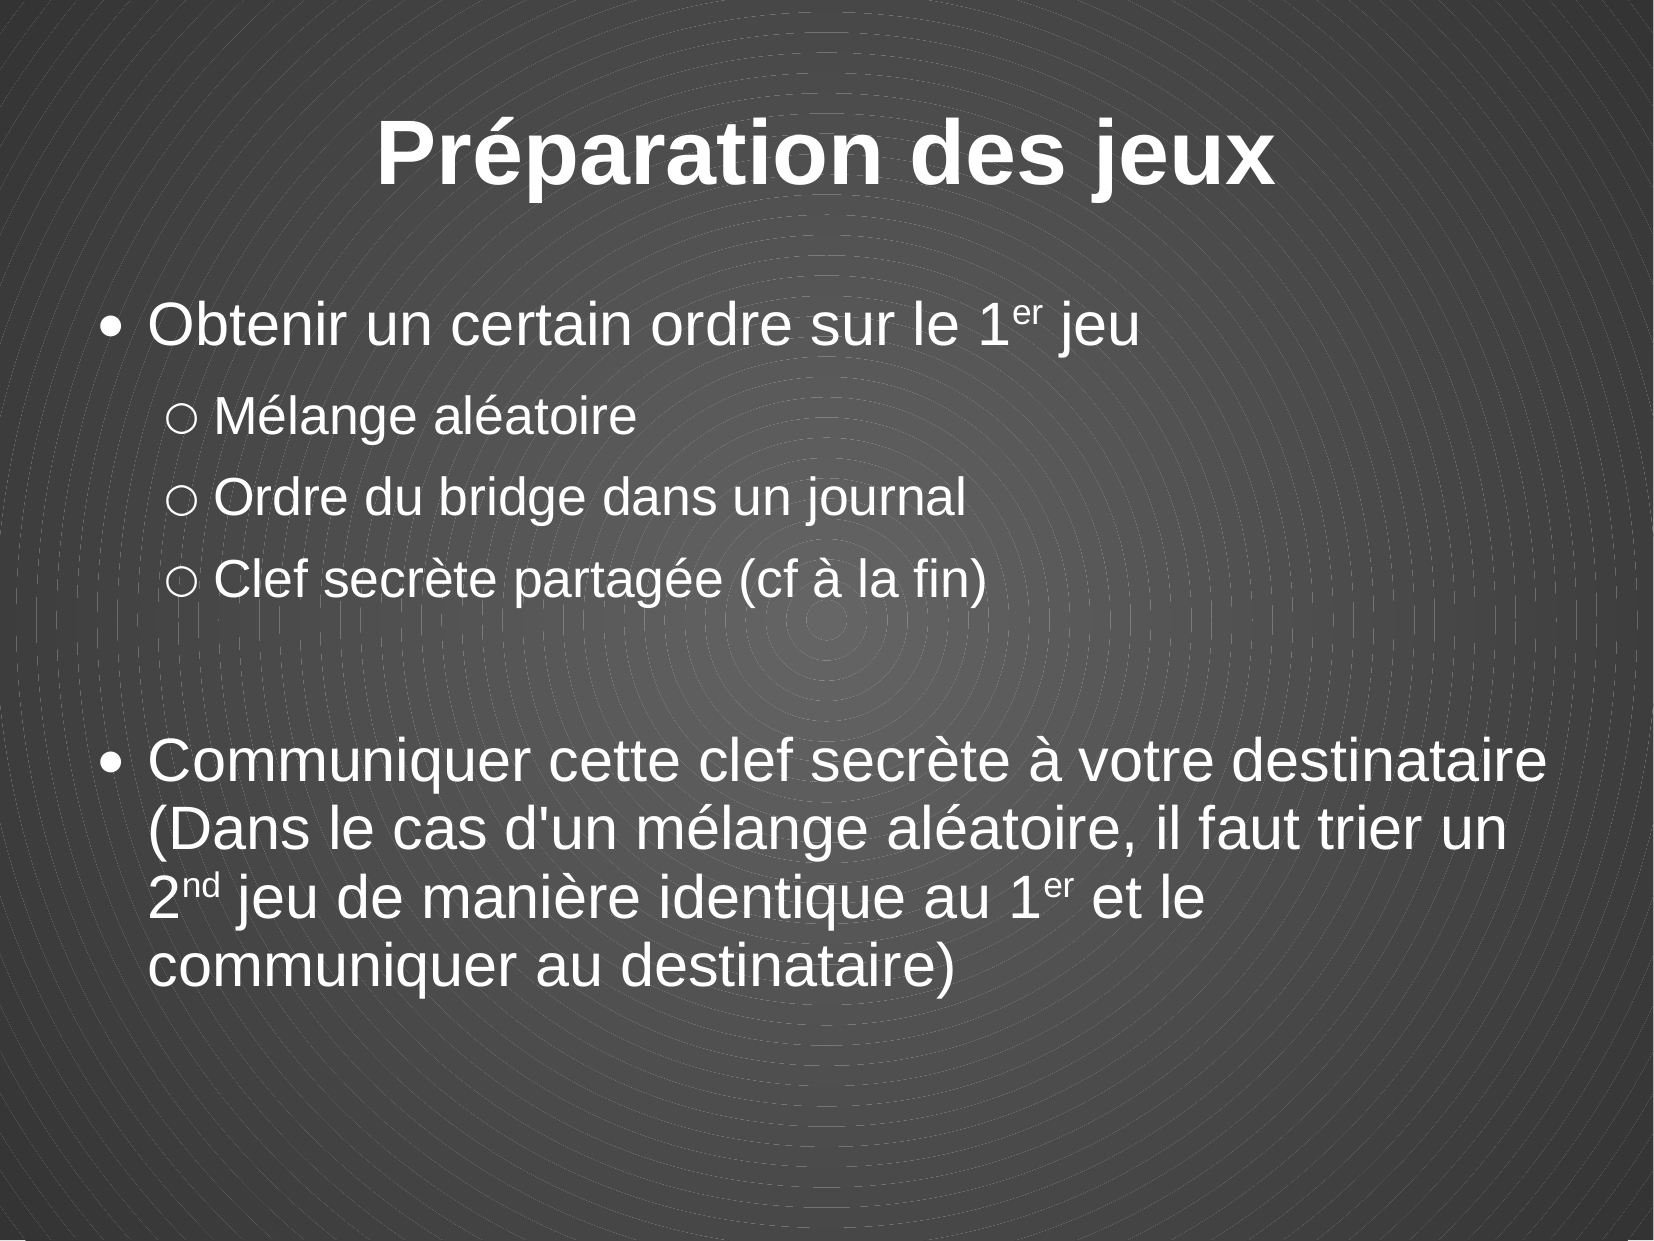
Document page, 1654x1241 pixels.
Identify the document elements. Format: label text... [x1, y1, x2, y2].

list Obtenir un certain ordre sur le 1er jeu Mélange aléatoire Ordre du bridge dans un journal Clef secrète partagée (cf à la fin) Communiquer cette clef secrète à votre destinataire (Dans le cas d'un mélange aléatoire, il faut trier un 2nd jeu de manière identique au 1er et le communiquer au destinataire) [82, 290, 1571, 1010]
title Préparation des jeux [82, 49, 1571, 257]
